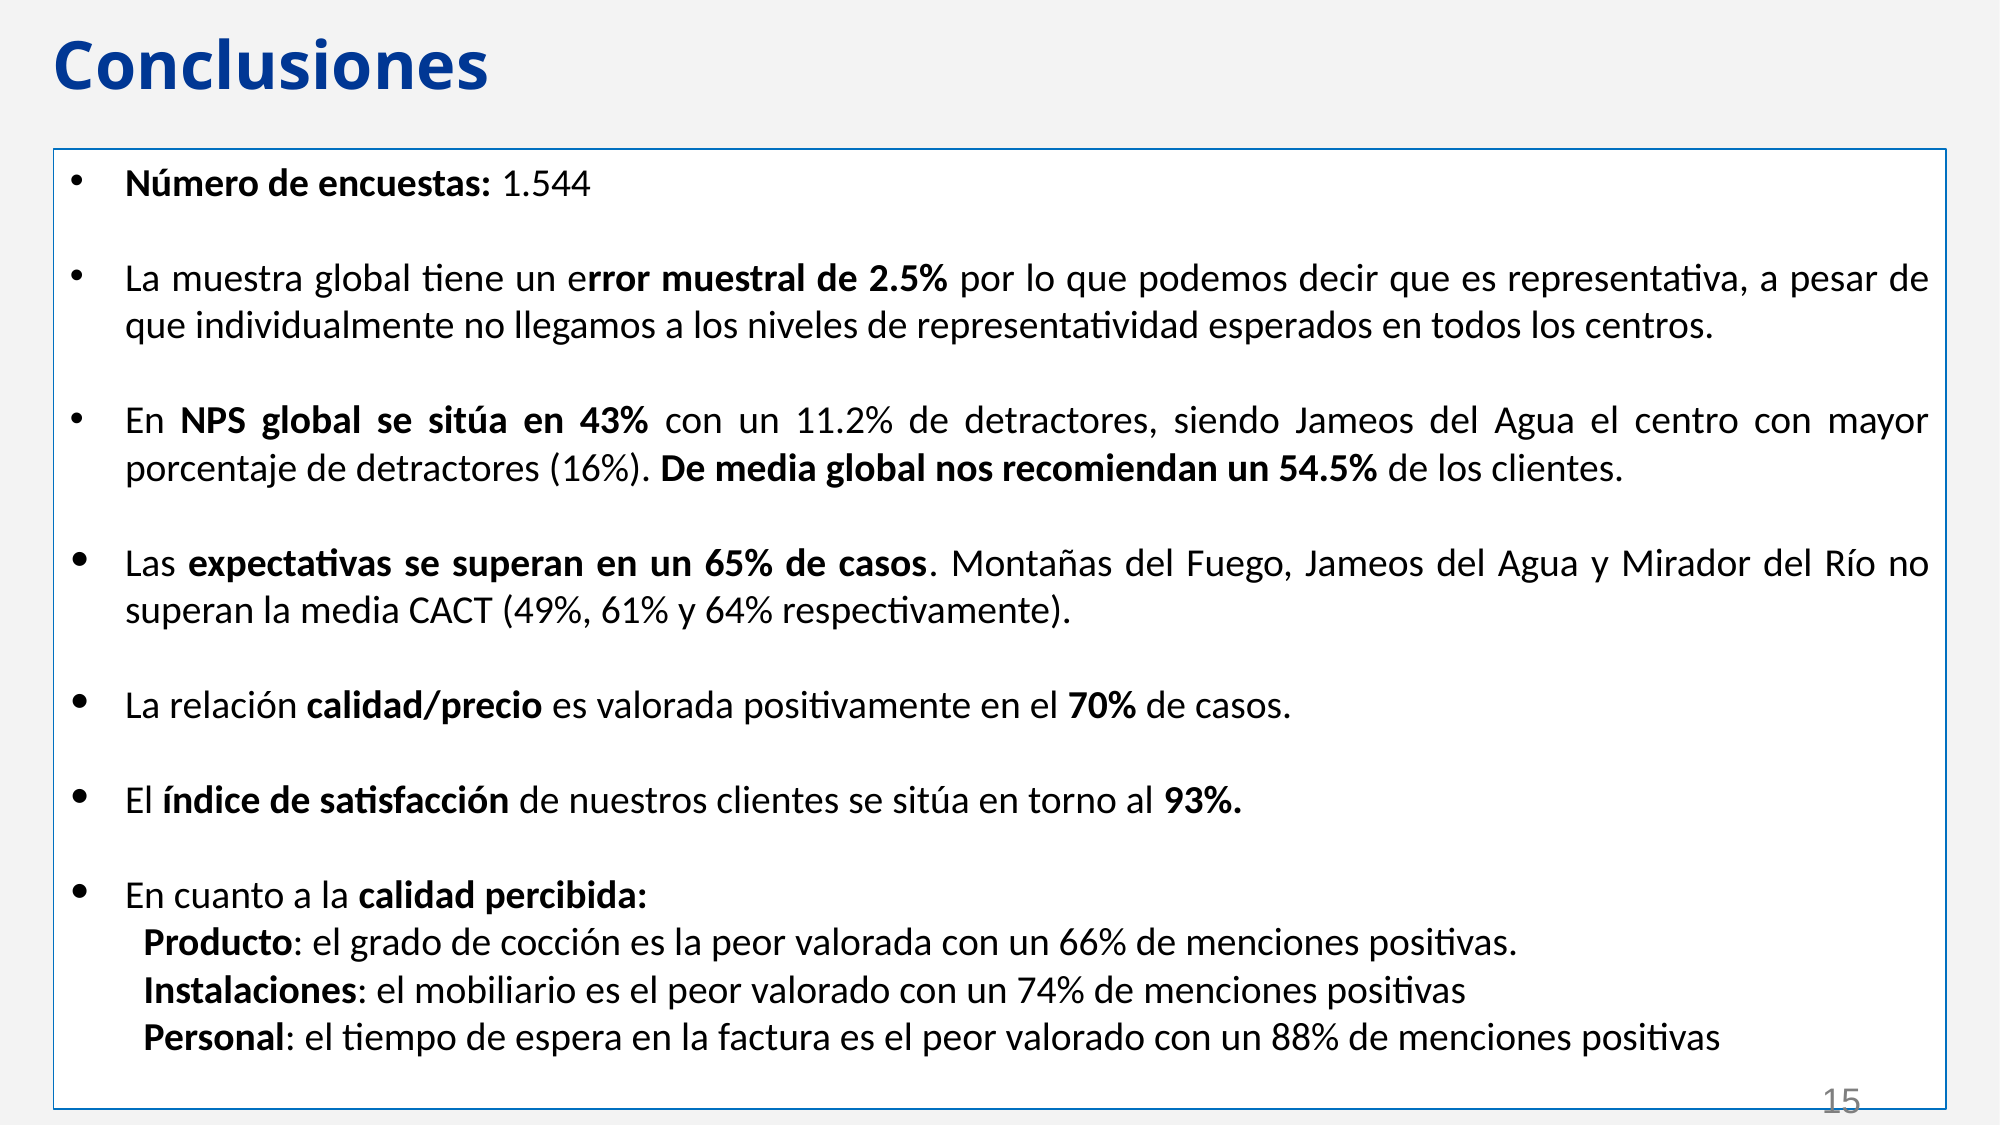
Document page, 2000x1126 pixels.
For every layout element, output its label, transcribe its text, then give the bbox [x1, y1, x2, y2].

text_box Conclusiones [52, 0, 1945, 126]
text_box Número de encuestas: 1.544 La muestra global tiene un error muestral de 2.5% por lo que podemos decir que es representativa, a pesar de que individualmente no llegamos a los niveles de representatividad esperados en todos los centros. En NPS global se sitúa en 43% con un 11.2% de detractores, siendo Jameos del Agua el centro con mayor porcentaje de detractores (16%). De media global nos recomiendan un 54.5% de los clientes. Las expectativas se superan en un 65% de casos. Montañas del Fuego, Jameos del Agua y Mirador del Río no superan la media CACT (49%, 61% y 64% respectivamente). La relación calidad/precio es valorada positivamente en el 70% de casos. El índice de satisfacción de nuestros clientes se sitúa en torno al 93%. En cuanto a la calidad percibida: Producto: el grado de cocción es la peor valorada con un 66% de menciones positivas. Instalaciones: el mobiliario es el peor valorado con un 74% de menciones positivas Personal: el tiempo de espera en la factura es el peor valorado con un 88% de menciones positivas [53, 149, 1946, 1110]
slide_number 1 [1412, 1069, 1880, 1126]
